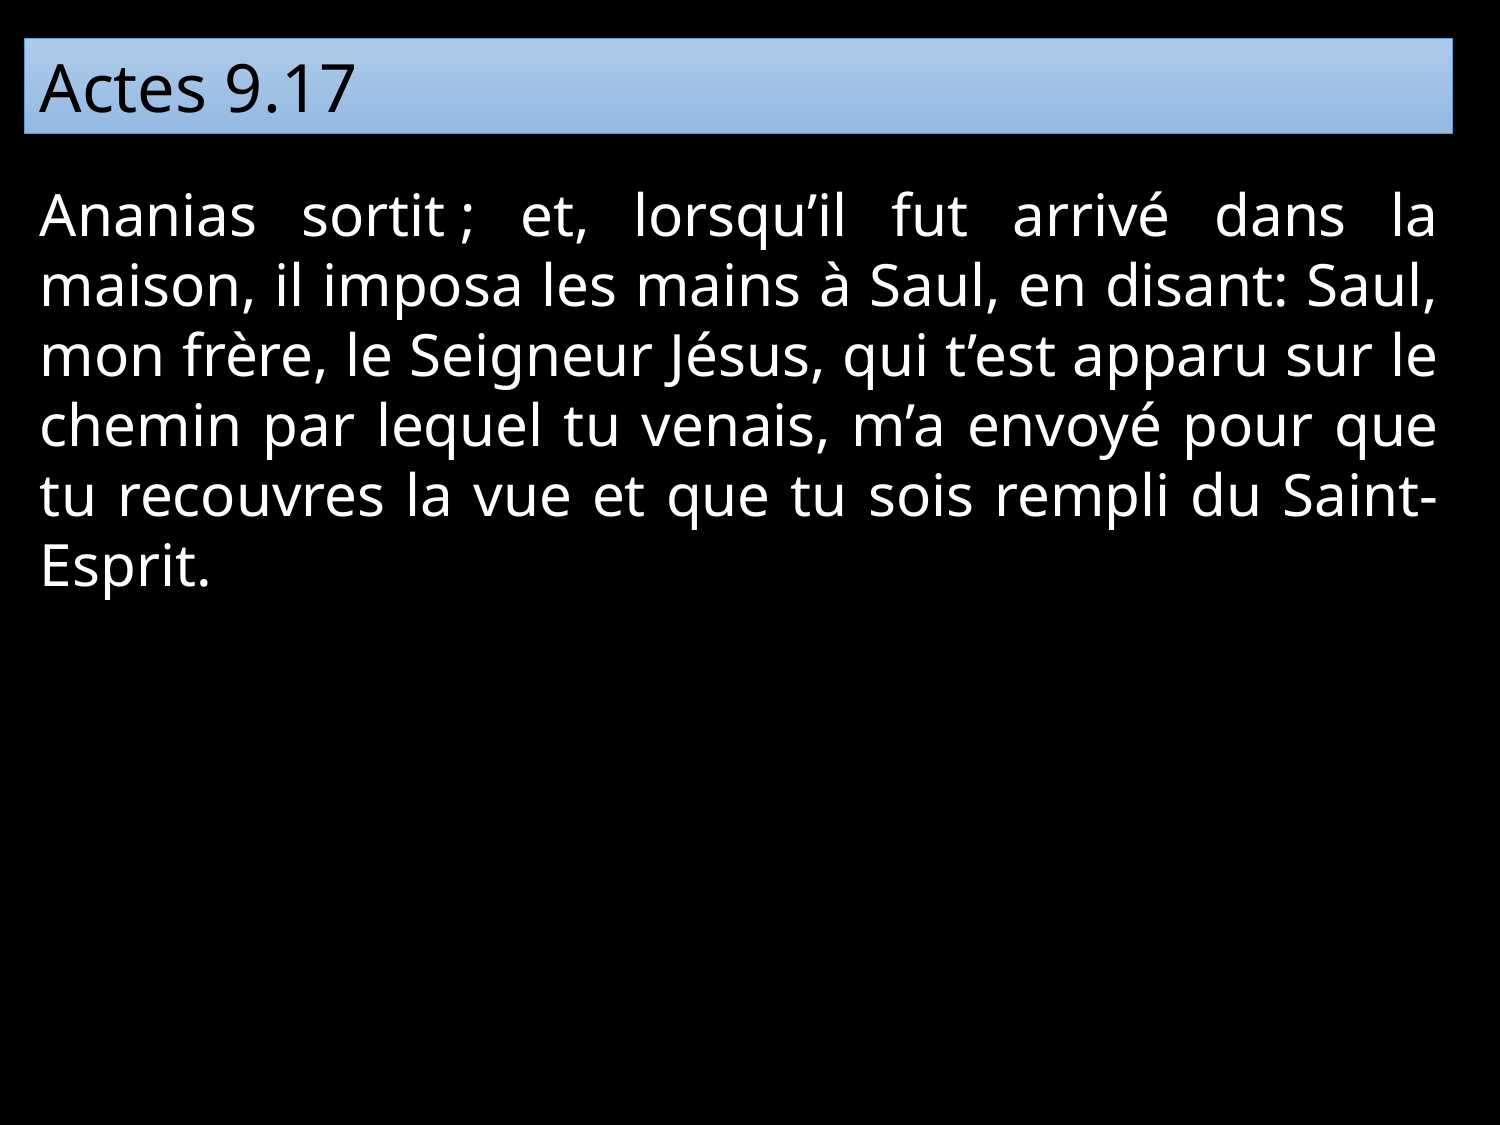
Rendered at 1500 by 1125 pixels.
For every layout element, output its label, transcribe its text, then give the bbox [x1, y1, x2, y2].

text_box Ananias sortit ; et, lorsqu’il fut arrivé dans la maison, il imposa les mains à Saul, en disant: Saul, mon frère, le Seigneur Jésus, qui t’est apparu sur le chemin par lequel tu venais, m’a envoyé pour que tu recouvres la vue et que tu sois rempli du Saint-Esprit. [25, 170, 1454, 606]
text_box Actes 9.17 [24, 38, 1453, 134]
